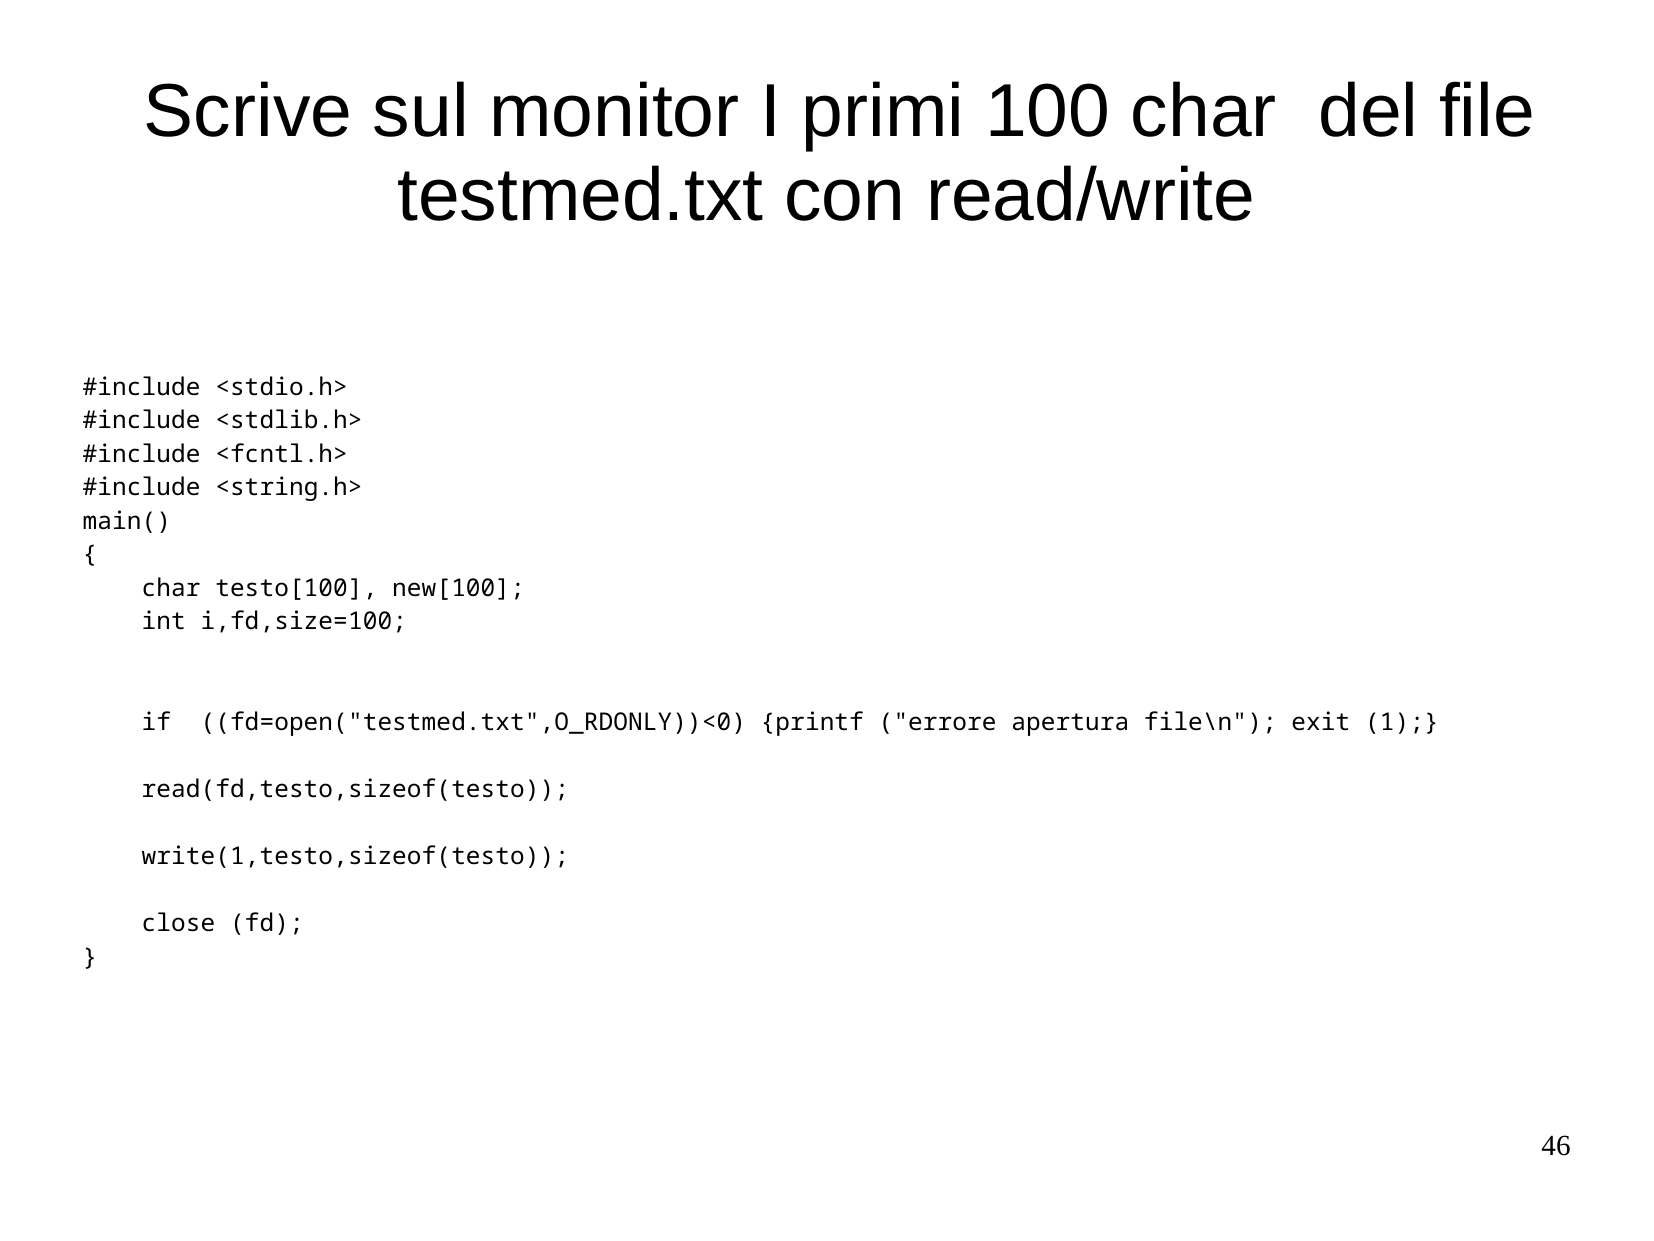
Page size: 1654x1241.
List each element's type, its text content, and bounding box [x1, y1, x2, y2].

title Scrive sul monitor I primi 100 char del file testmed.txt con read/write [82, 49, 1571, 257]
list #include <stdio.h> #include <stdlib.h> #include <fcntl.h> #include <string.h> main() { char testo[100], new[100]; int i,fd,size=100; if ((fd=open("testmed.txt",O_RDONLY))<0) {printf ("errore apertura file\n"); exit (1);} read(fd,testo,sizeof(testo)); write(1,testo,sizeof(testo)); close (fd); } [82, 290, 1538, 1010]
